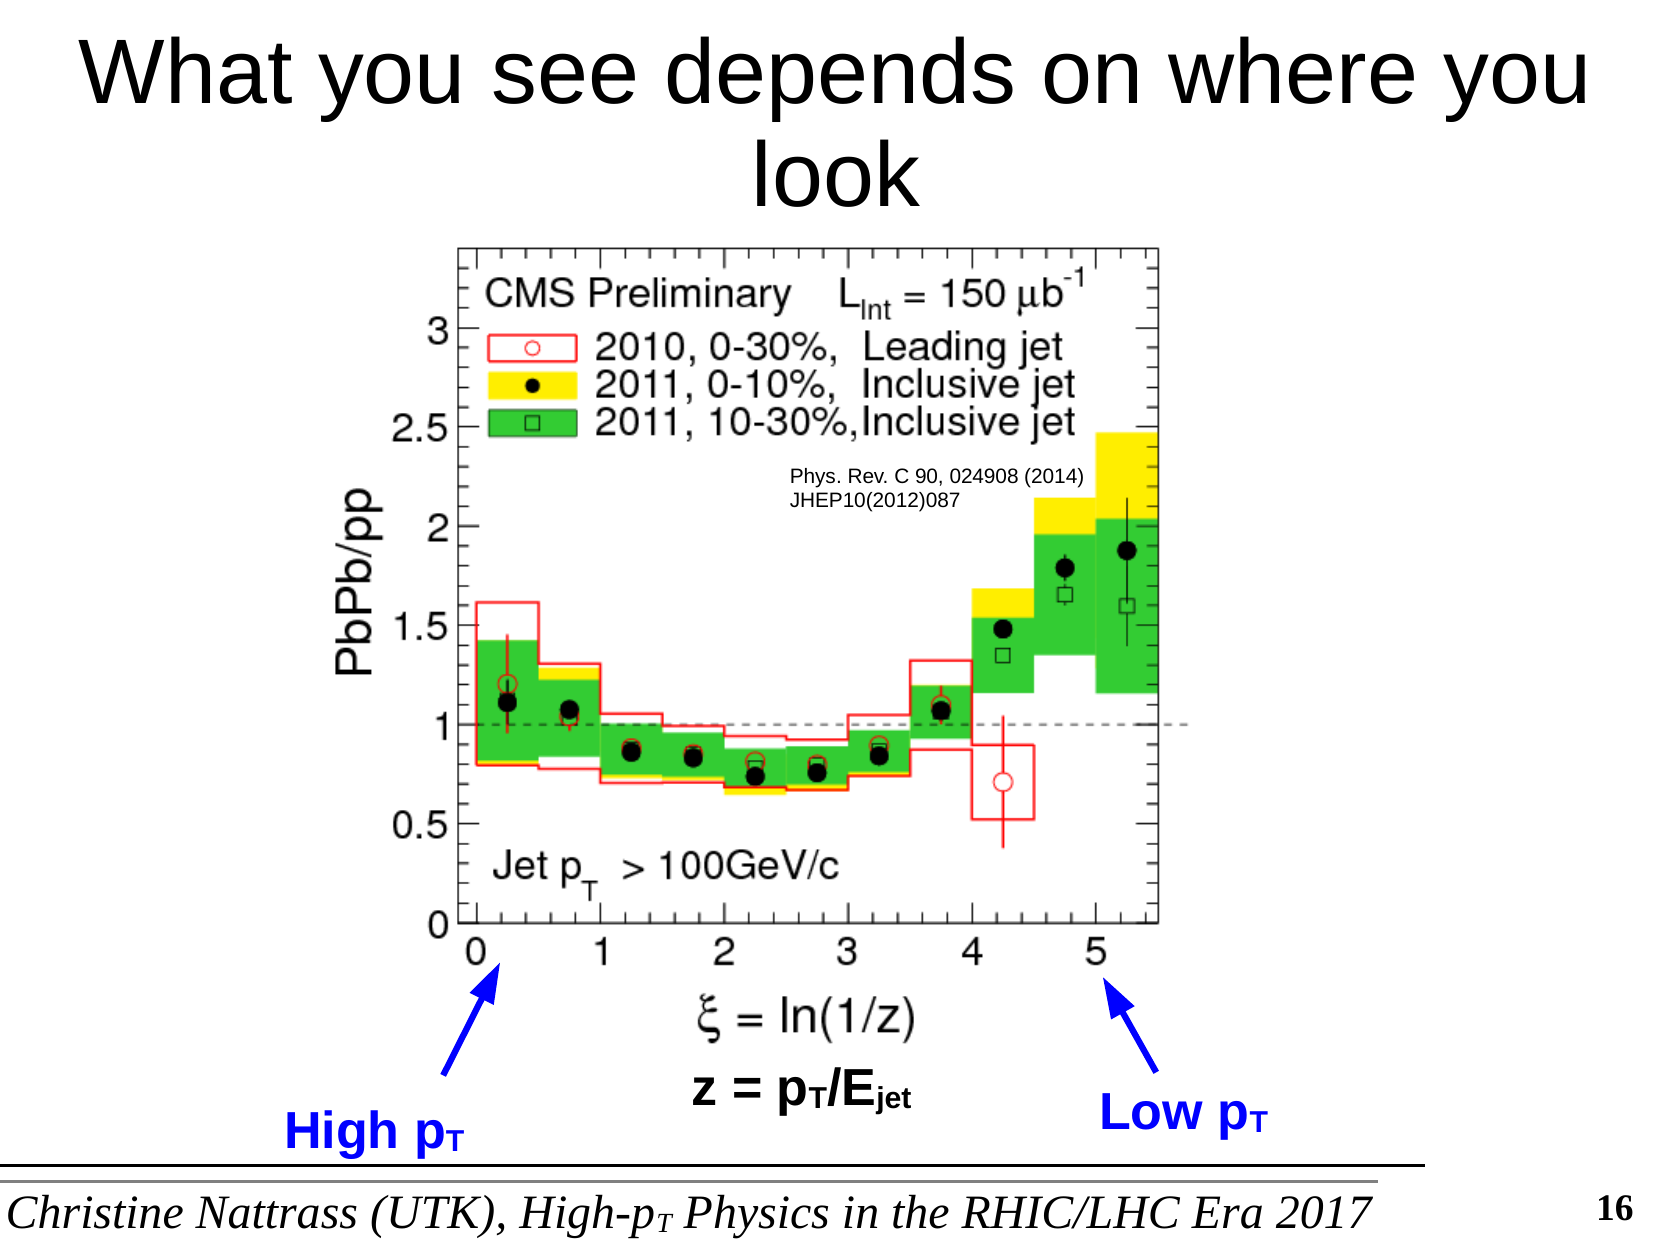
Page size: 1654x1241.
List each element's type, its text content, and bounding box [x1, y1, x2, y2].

picture [0, 176, 1225, 1106]
title What you see depends on where you look [20, 19, 1652, 227]
text_box z = pT/Ejet [676, 1051, 945, 1142]
text_box High pT [269, 1093, 708, 1185]
text_box Phys. Rev. C 90, 024908 (2014) JHEP10(2012)087 [775, 457, 1114, 592]
text_box Low pT [1084, 1074, 1523, 1166]
